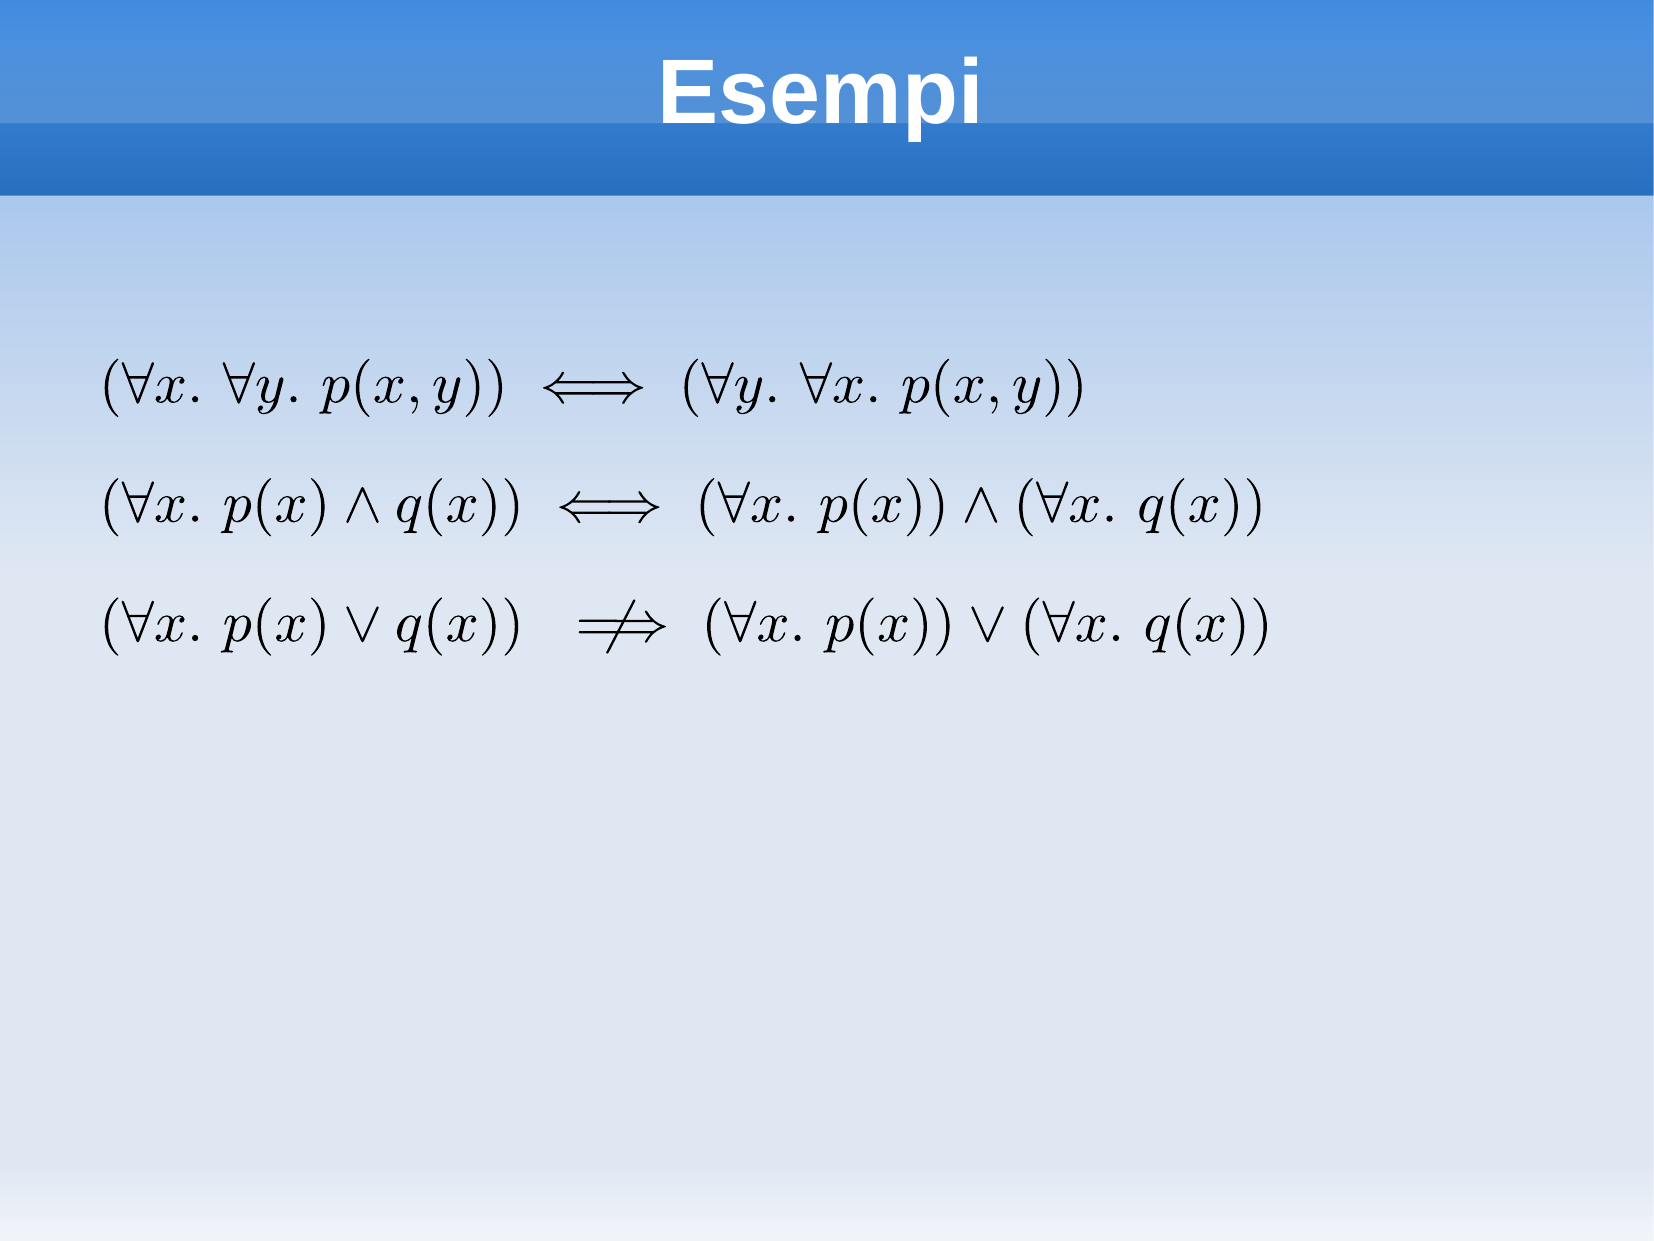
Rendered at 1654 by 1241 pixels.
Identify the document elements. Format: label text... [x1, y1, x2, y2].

picture [0, 0, 1654, 1241]
title Esempi [76, 0, 1565, 196]
text_box [98, 358, 1273, 656]
